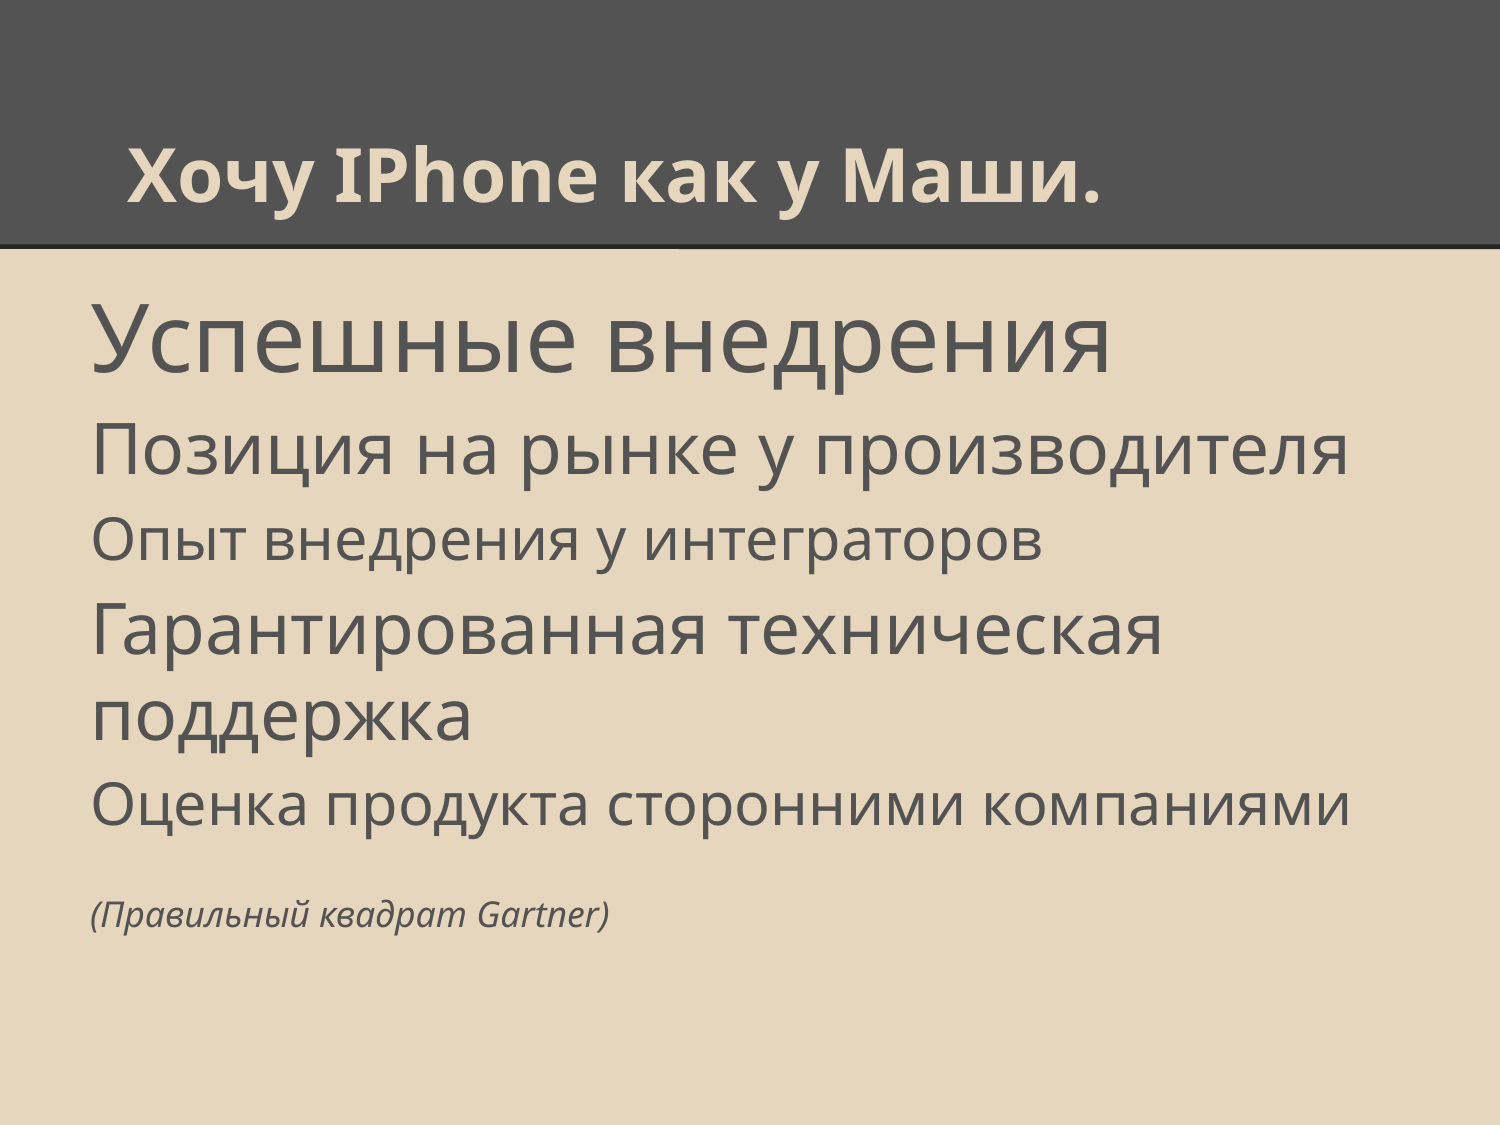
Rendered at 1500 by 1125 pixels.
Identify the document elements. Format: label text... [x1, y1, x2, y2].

list Успешные внедрения Позиция на рынке у производителя Опыт внедрения у интеграторов Гарантированная техническая поддержка Оценка продукта сторонними компаниями (Правильный квадрат Gartner) [75, 262, 1425, 1078]
title Хочу IPhone как у Маши. [75, 45, 1425, 233]
